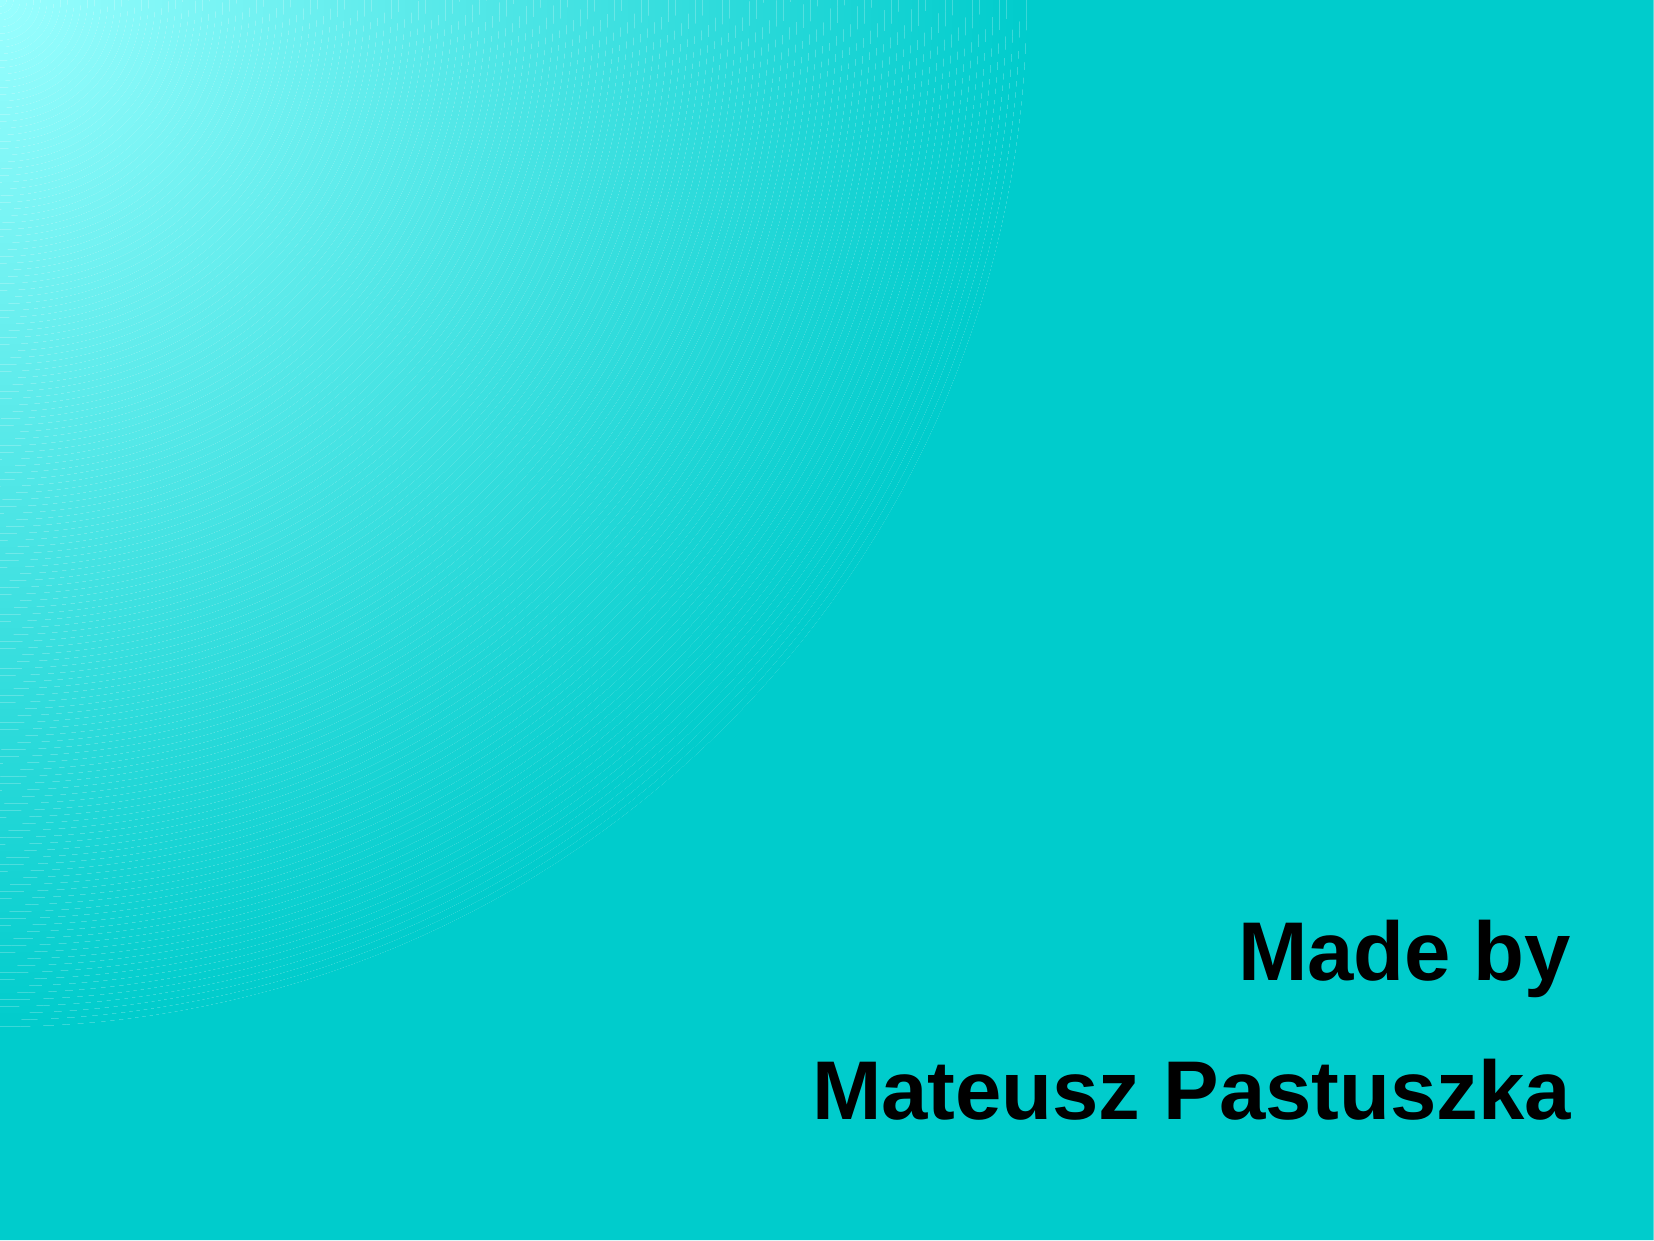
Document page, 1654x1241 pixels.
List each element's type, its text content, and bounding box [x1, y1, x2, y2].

subtitle Made by Mateusz Pastuszka [82, 260, 1571, 1138]
